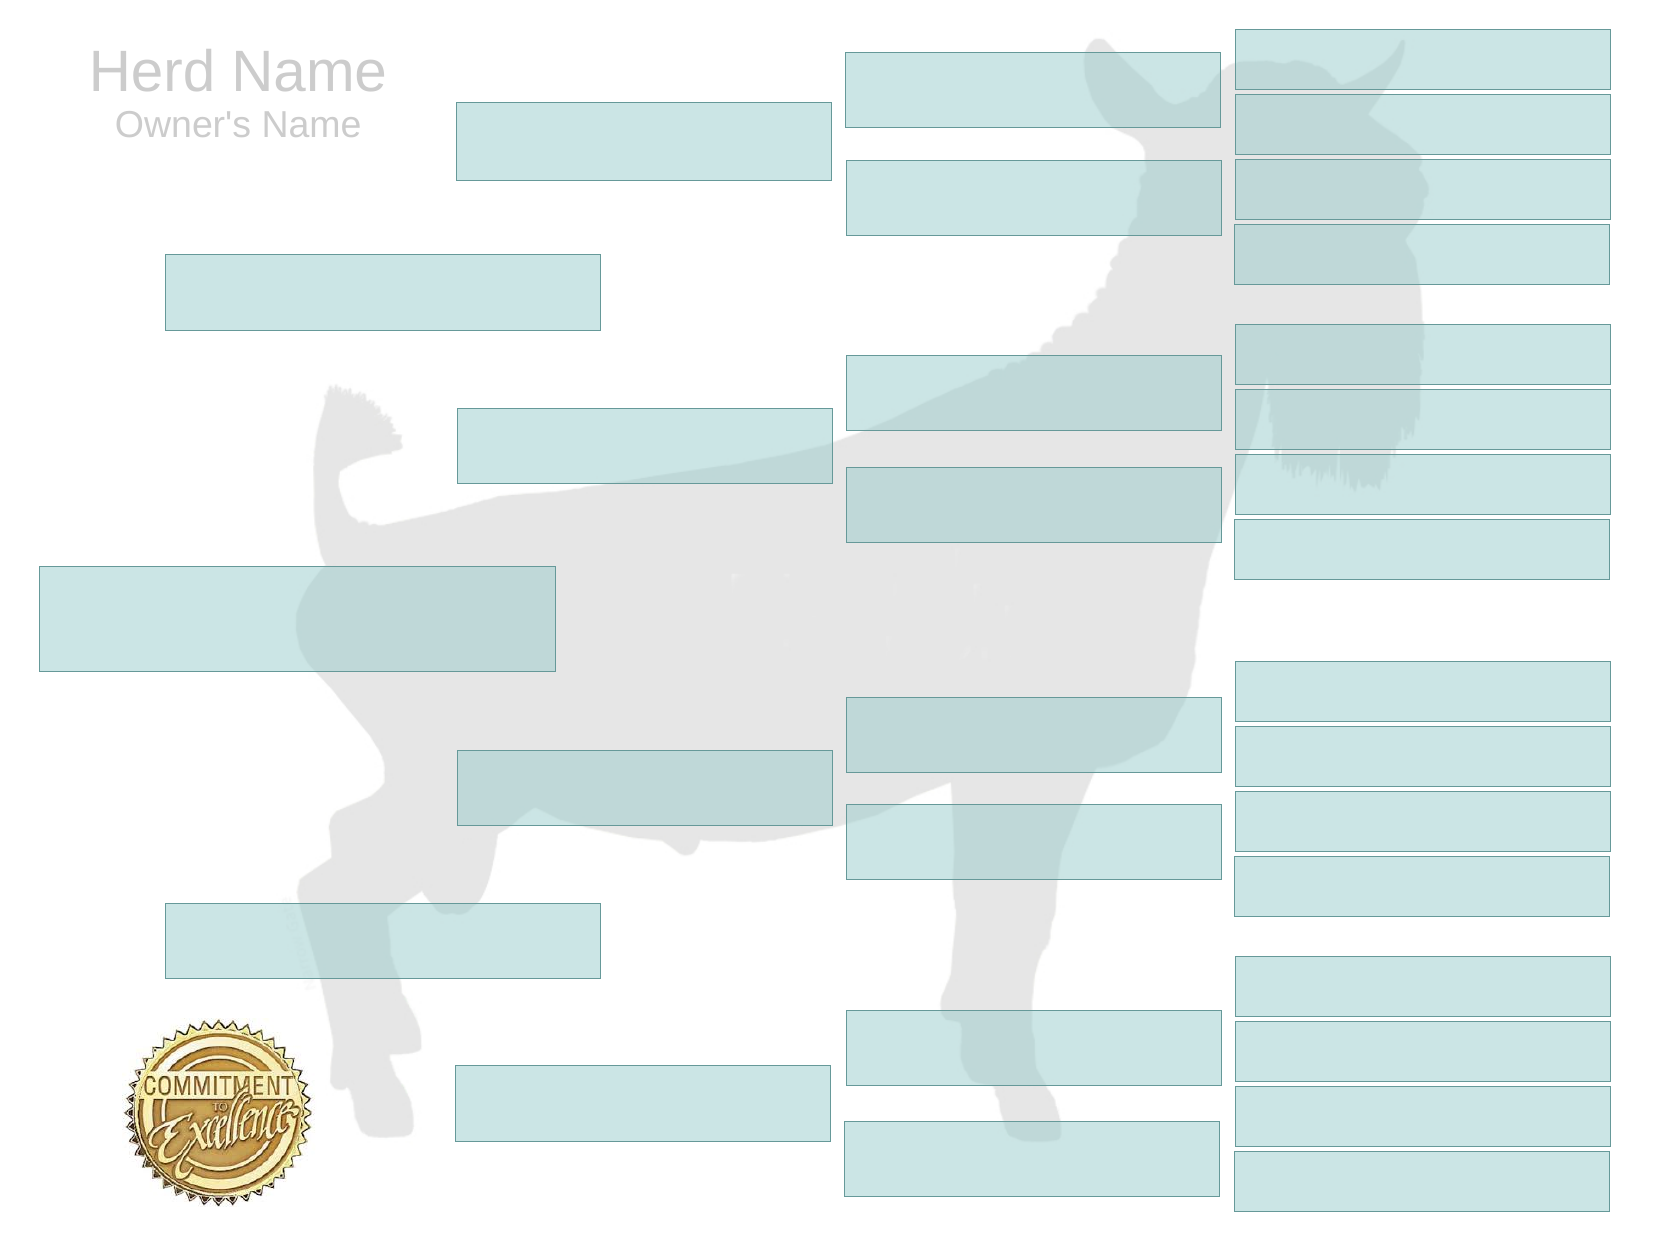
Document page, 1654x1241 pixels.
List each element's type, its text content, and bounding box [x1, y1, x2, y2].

text_box [1235, 389, 1611, 450]
text_box [165, 254, 601, 331]
text_box [845, 52, 1221, 128]
text_box [1235, 661, 1611, 722]
text_box [165, 903, 601, 979]
text_box [1234, 856, 1610, 917]
text_box [846, 355, 1222, 431]
text_box [1234, 519, 1610, 580]
text_box [846, 697, 1222, 773]
text_box [1235, 29, 1611, 90]
text_box [1235, 324, 1611, 385]
text_box [844, 1121, 1220, 1197]
text_box [1235, 1086, 1611, 1147]
text_box [1234, 1151, 1610, 1212]
text_box [1234, 224, 1610, 285]
text_box [846, 160, 1222, 236]
text_box [1235, 726, 1611, 787]
text_box [1235, 791, 1611, 852]
picture [122, 11, 1475, 1224]
text_box [457, 750, 833, 826]
text_box [846, 1010, 1222, 1086]
text_box [1235, 454, 1611, 515]
text_box [457, 408, 833, 484]
text_box [455, 1065, 831, 1142]
text_box [1235, 159, 1611, 220]
text_box [846, 467, 1222, 543]
text_box [846, 804, 1222, 880]
text_box Herd Name Owner's Name [35, 31, 441, 154]
text_box [1235, 956, 1611, 1017]
text_box [456, 102, 832, 181]
text_box [1235, 1021, 1611, 1082]
text_box [39, 566, 556, 672]
text_box [1235, 94, 1611, 155]
